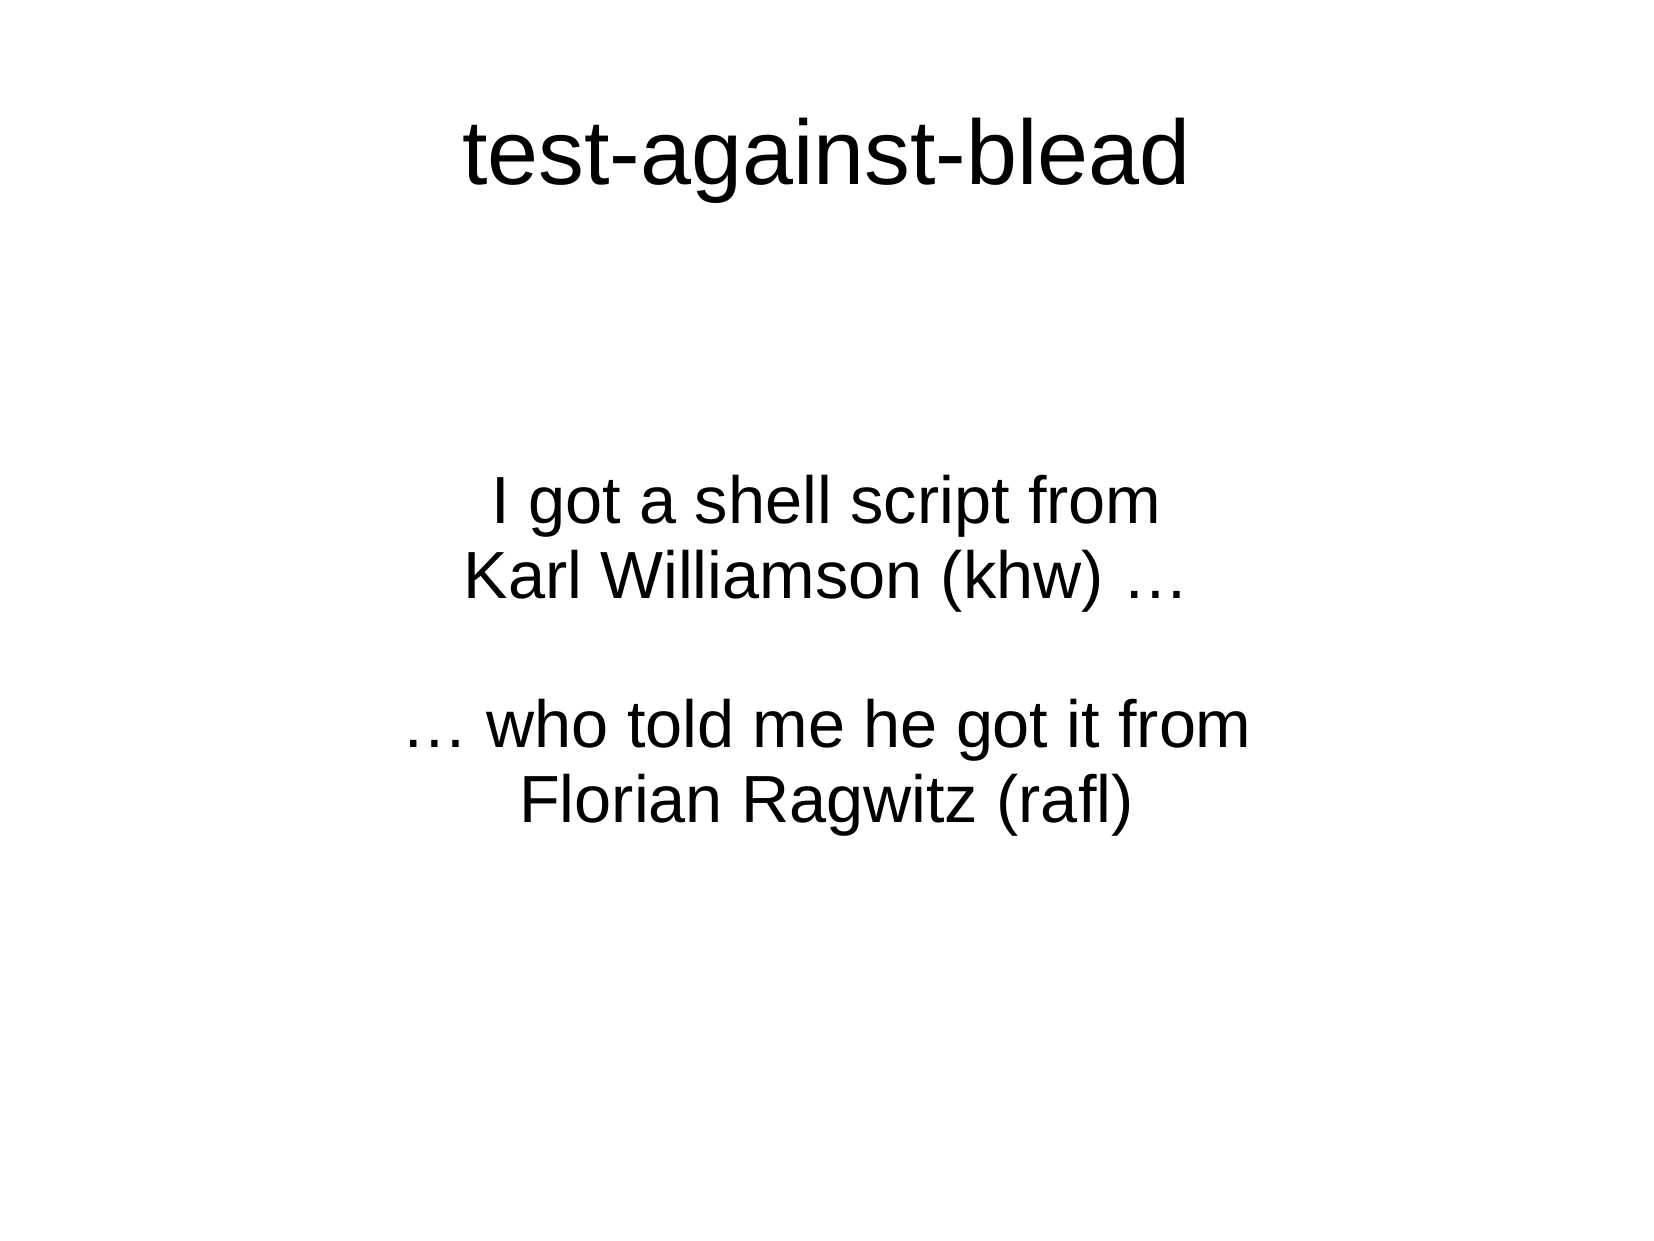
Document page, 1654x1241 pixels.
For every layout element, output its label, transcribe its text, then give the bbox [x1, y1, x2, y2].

title test-against-blead [82, 49, 1571, 257]
subtitle I got a shell script from Karl Williamson (khw) … … who told me he got it from Florian Ragwitz (rafl) [82, 290, 1571, 1010]
